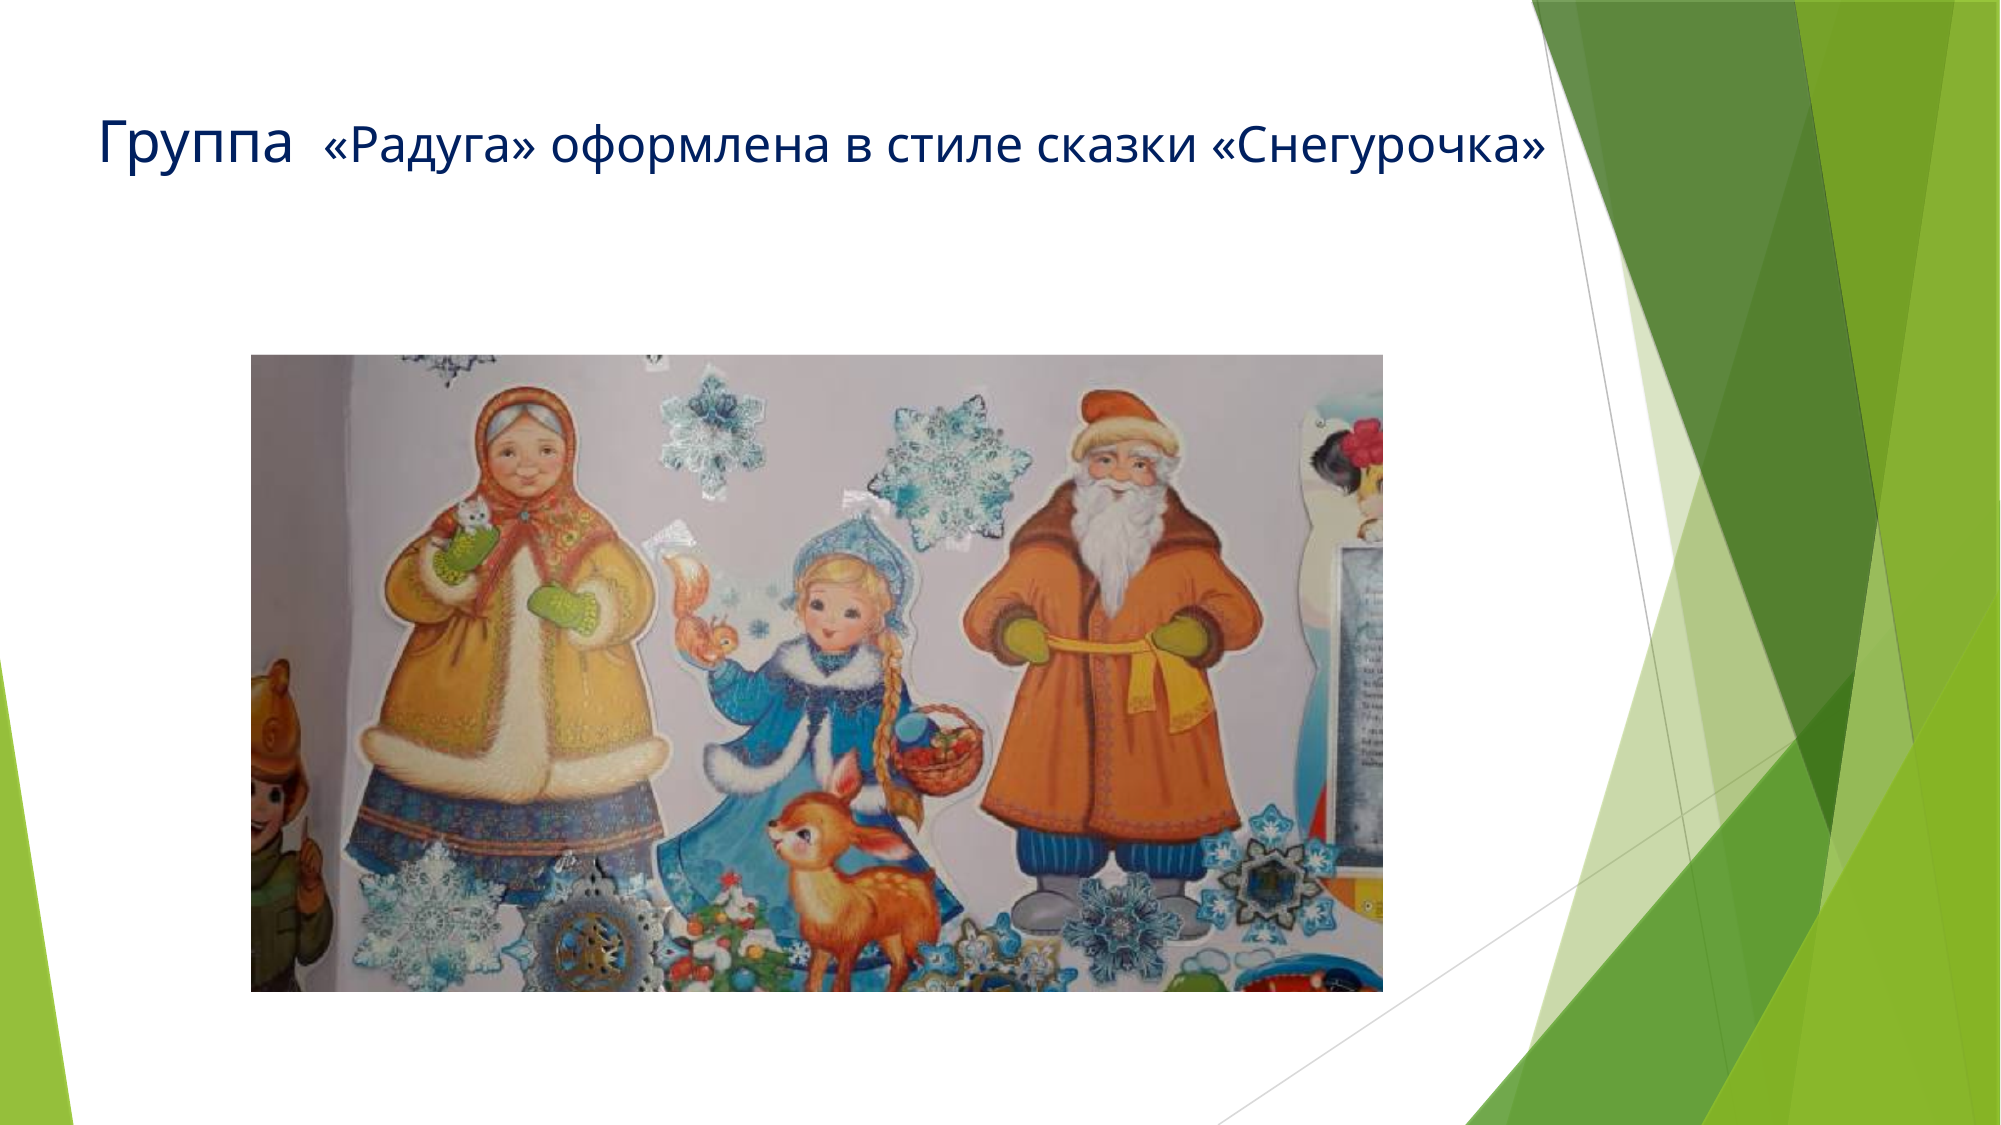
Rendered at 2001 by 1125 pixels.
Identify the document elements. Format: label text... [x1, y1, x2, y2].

title Группа «Радуга» оформлена в стиле сказки «Снегурочка» [82, 96, 1763, 342]
picture [250, 354, 1383, 992]
